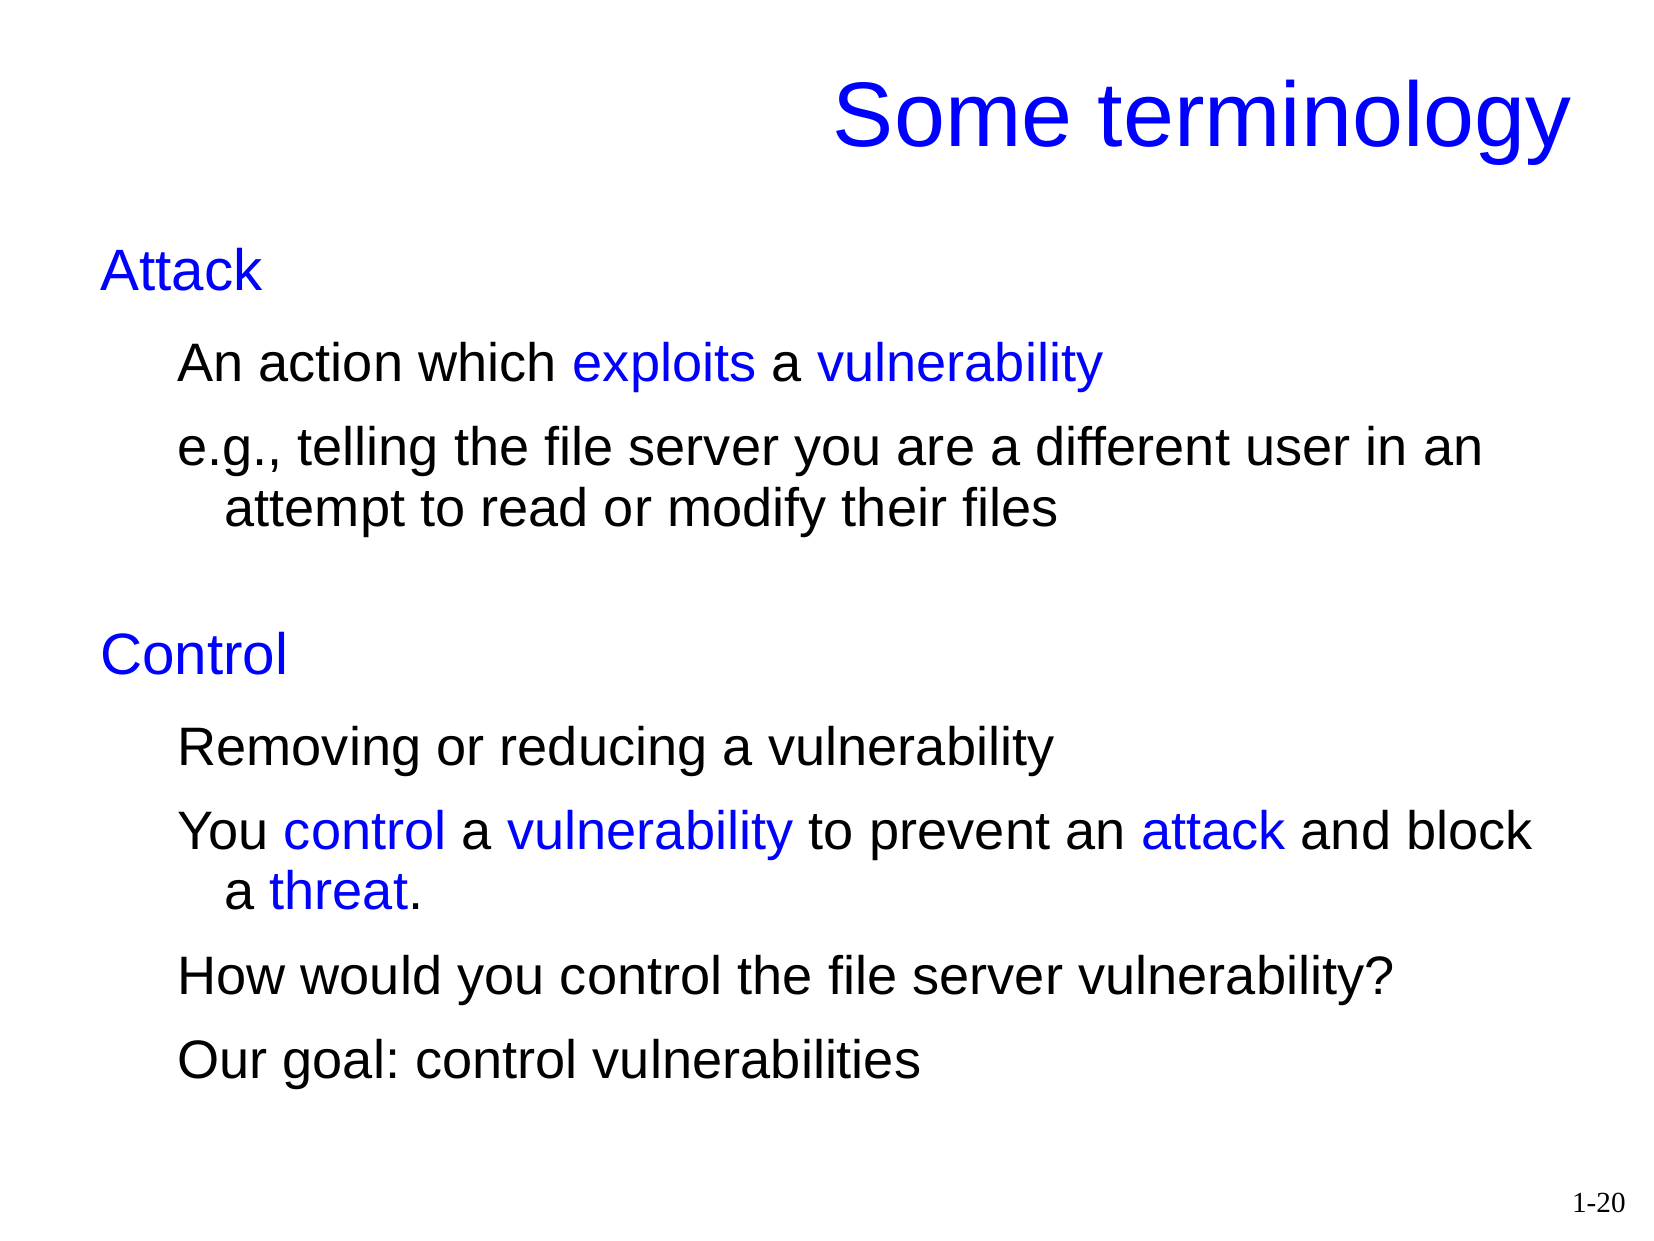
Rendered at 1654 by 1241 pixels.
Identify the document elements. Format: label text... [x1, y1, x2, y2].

title Some terminology [84, 18, 1573, 211]
list Attack An action which exploits a vulnerability e.g., telling the file server you are a different user in an attempt to read or modify their files Control Removing or reducing a vulnerability You control a vulnerability to prevent an attack and block a threat. How would you control the file server vulnerability? Our goal: control vulnerabilities [82, 237, 1571, 1156]
